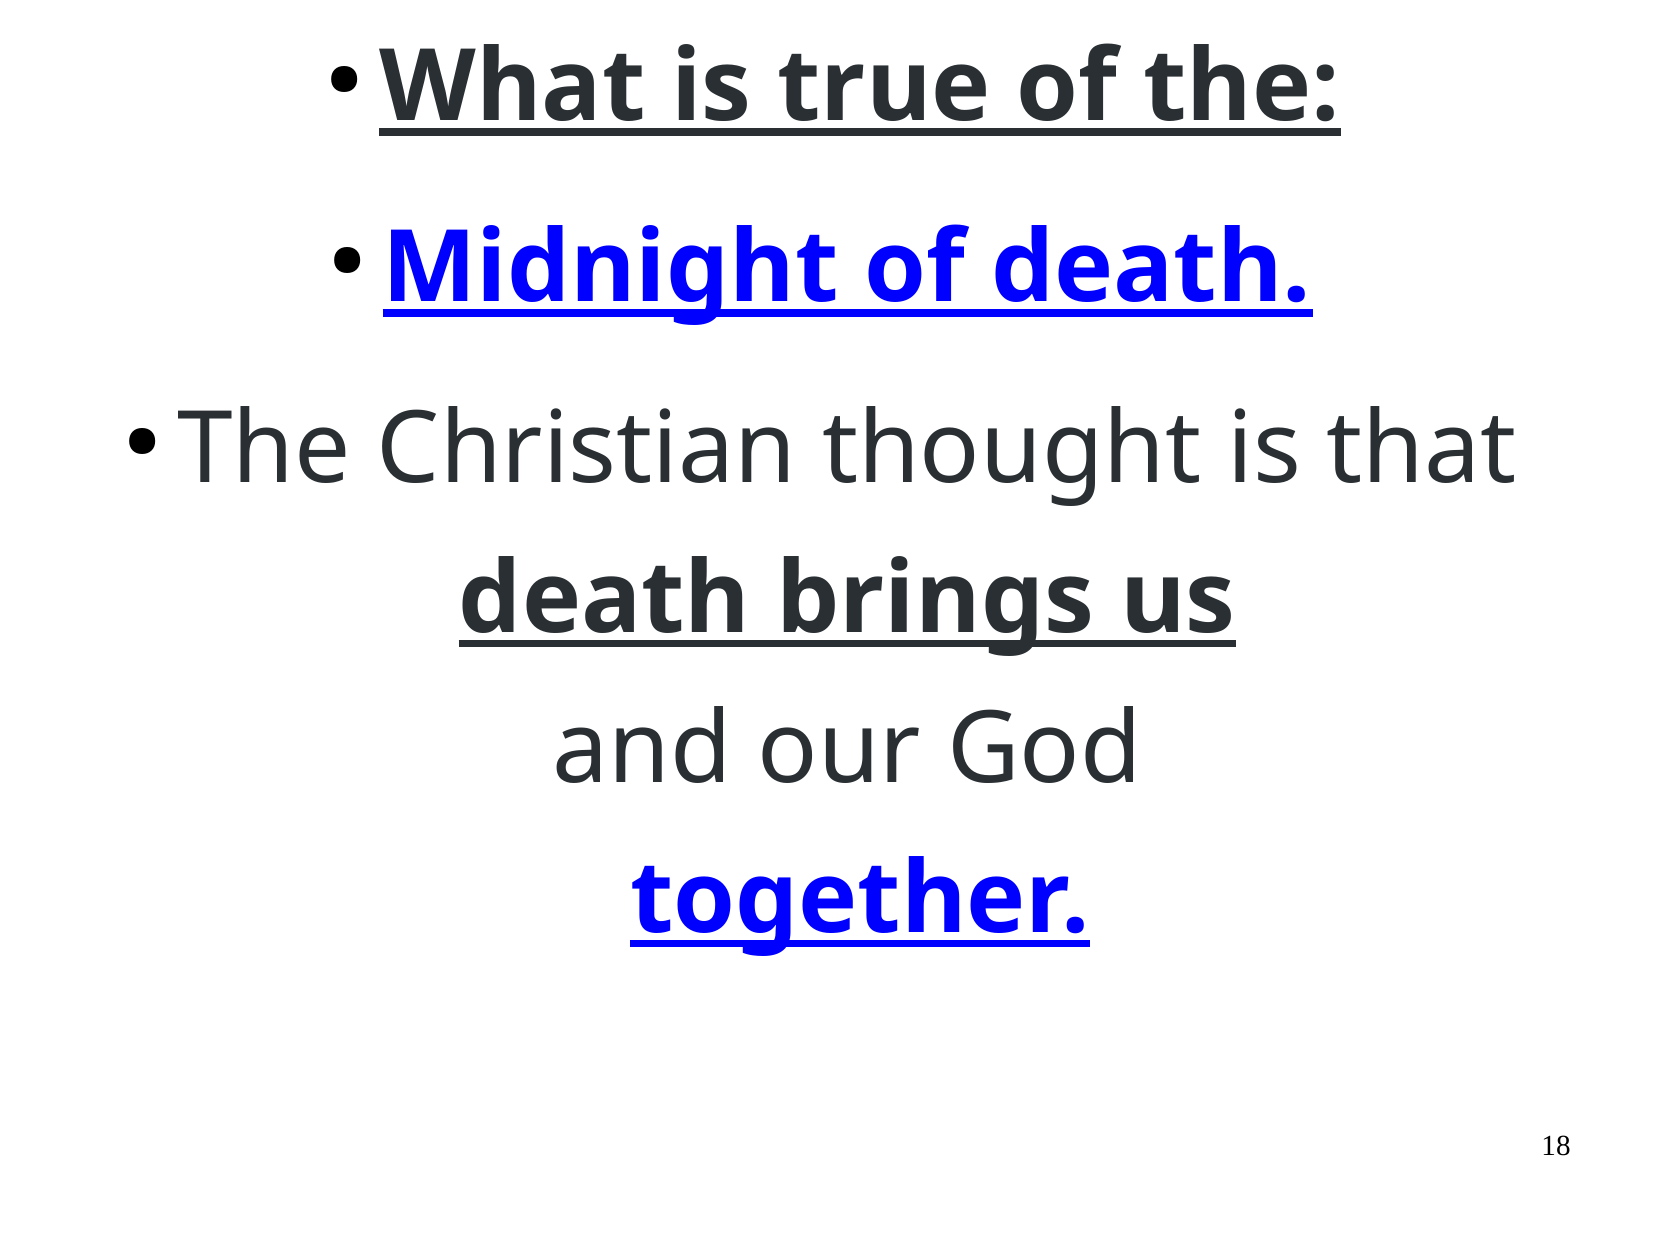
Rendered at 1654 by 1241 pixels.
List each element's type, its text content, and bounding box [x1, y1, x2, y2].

list What is true of the: Midnight of death. The Christian thought is that death brings us and our God together. [0, 0, 1651, 1238]
